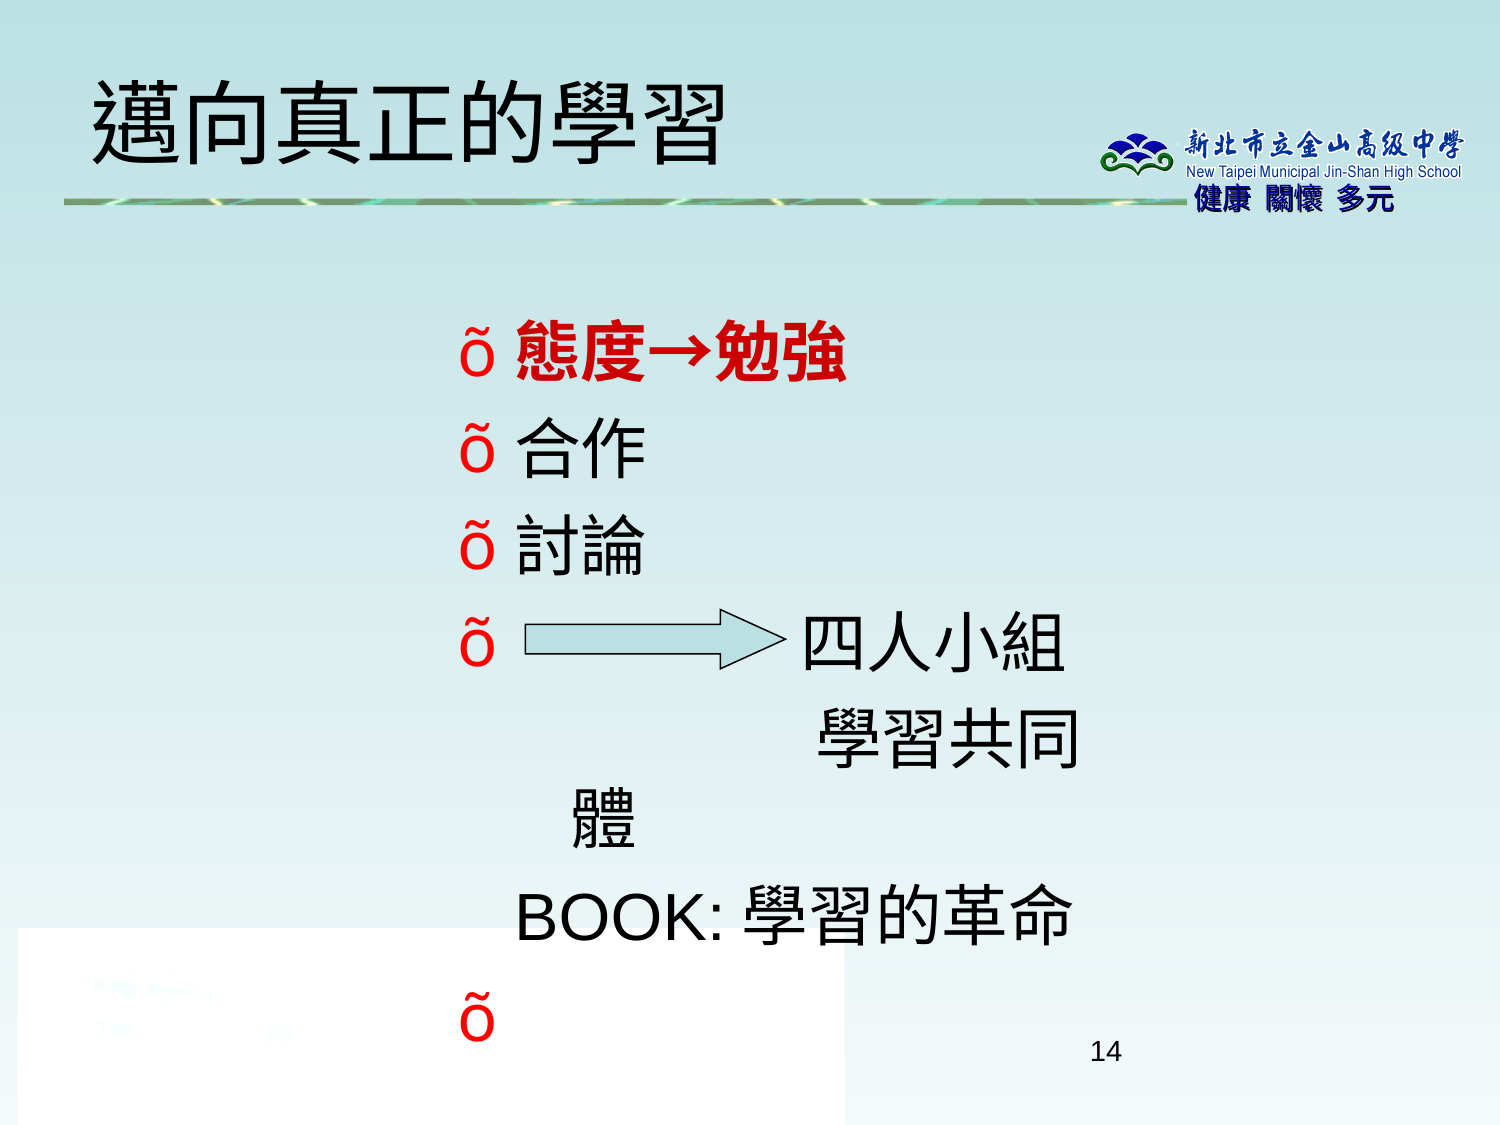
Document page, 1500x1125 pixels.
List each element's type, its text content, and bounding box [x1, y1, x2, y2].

title 邁向真正的學習 [75, 45, 1426, 197]
text_box [525, 609, 786, 669]
list 態度→勉強 合作 討論 四人小組 學習共同體 BOOK:學習的革命 [442, 302, 1126, 978]
text_box [1074, 1024, 1426, 1103]
